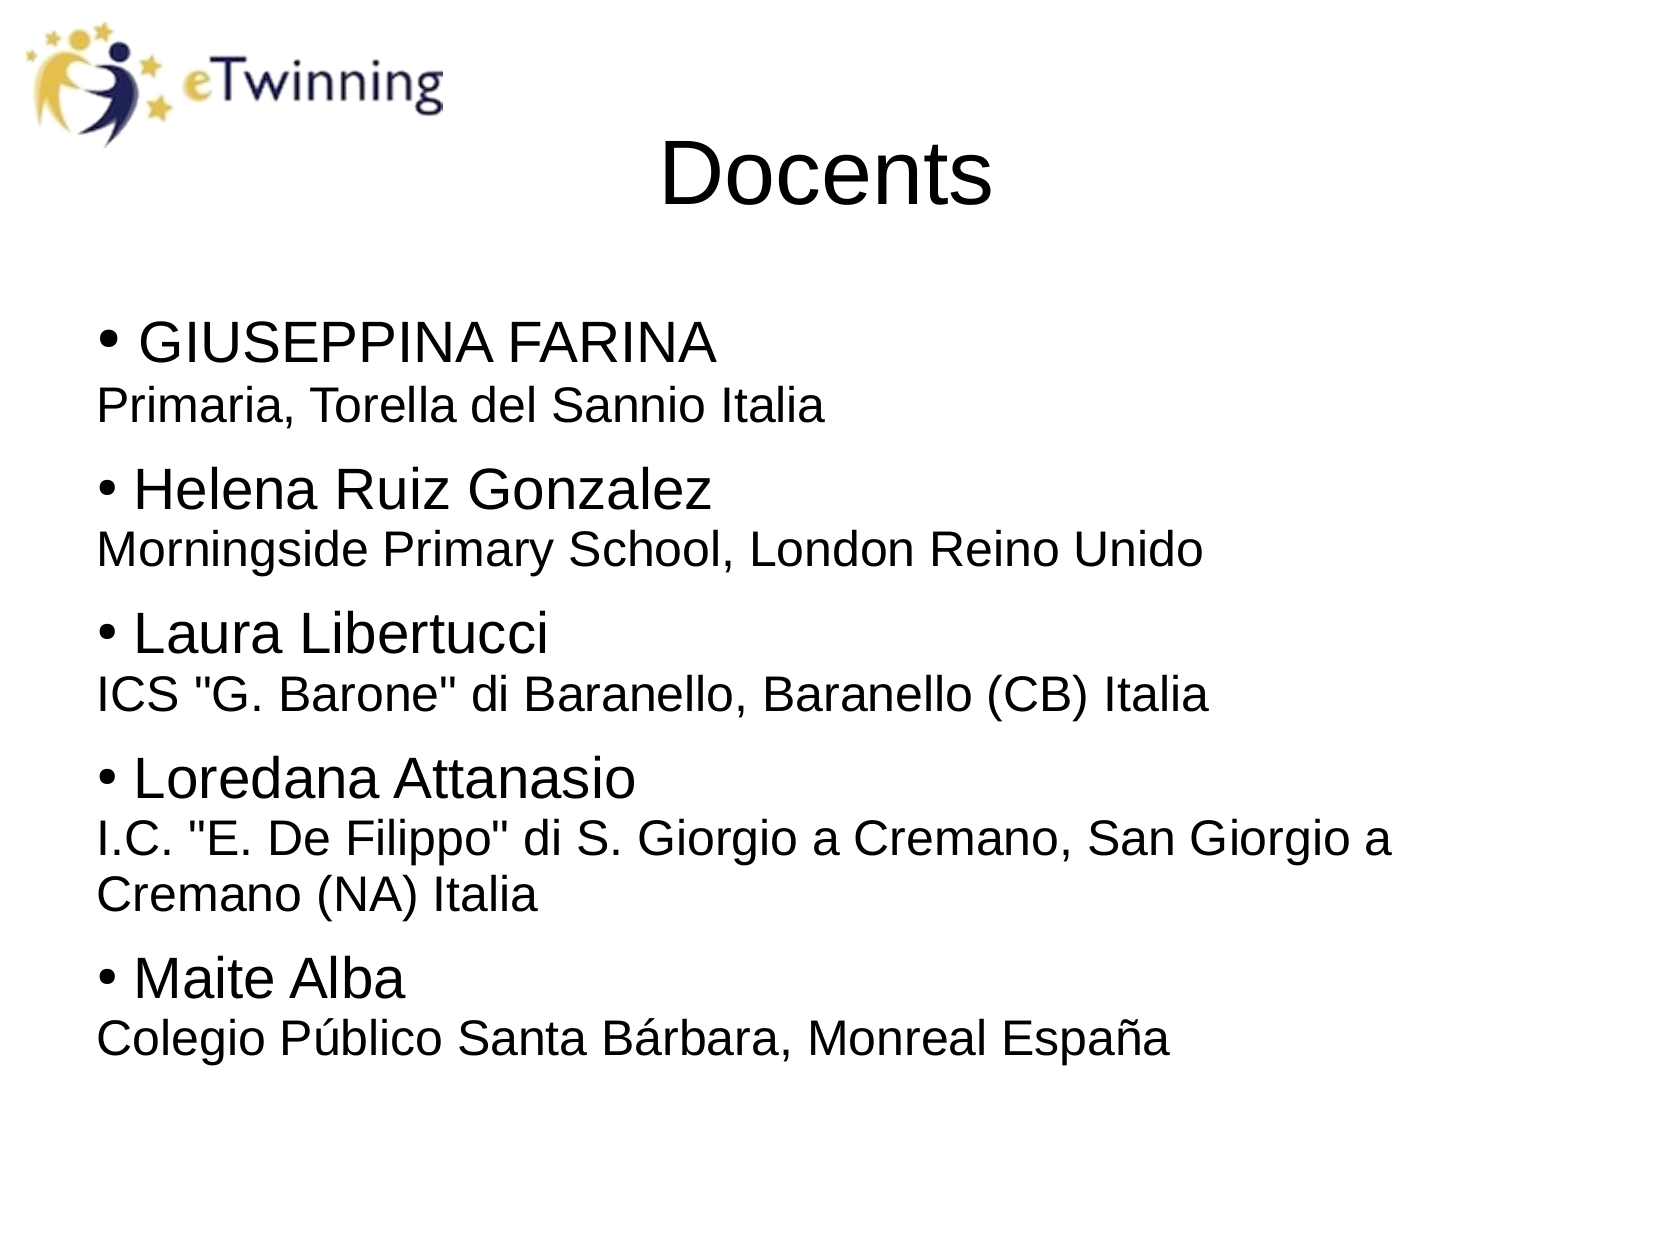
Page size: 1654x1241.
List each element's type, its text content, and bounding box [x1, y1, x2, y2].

picture [26, 20, 443, 148]
title Docents [82, 88, 1571, 257]
subtitle GIUSEPPINA FARINA Primaria, Torella del Sannio Italia Helena Ruiz Gonzalez Morningside Primary School, London Reino Unido Laura Libertucci ICS "G. Barone" di Baranello, Baranello (CB) Italia Loredana Attanasio I.C. "E. De Filippo" di S. Giorgio a Cremano, San Giorgio a Cremano (NA) Italia Maite Alba Colegio Público Santa Bárbara, Monreal España [96, 275, 1585, 1094]
